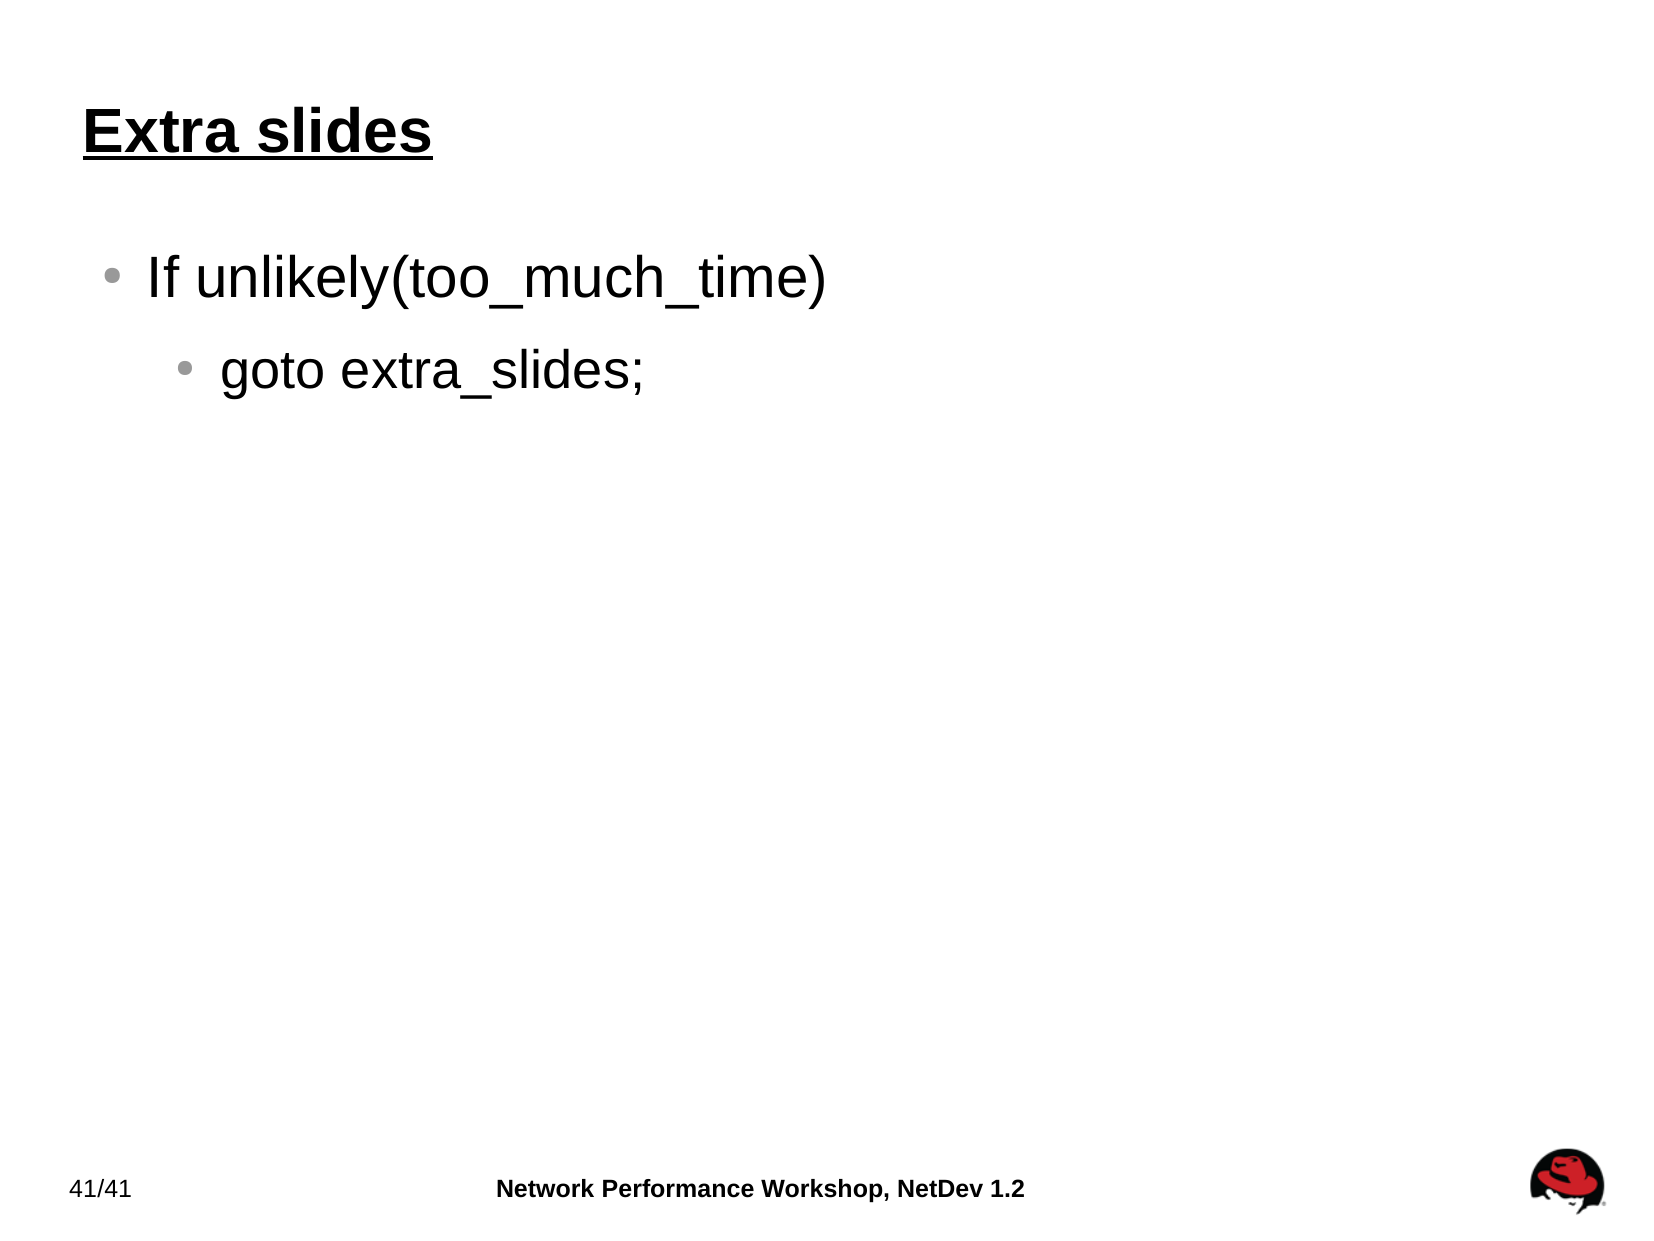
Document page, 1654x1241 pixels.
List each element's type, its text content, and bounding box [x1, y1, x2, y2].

picture [1529, 1146, 1612, 1224]
title Extra slides [82, 37, 1571, 226]
list If unlikely(too_much_time) goto extra_slides; [86, 244, 1575, 1039]
